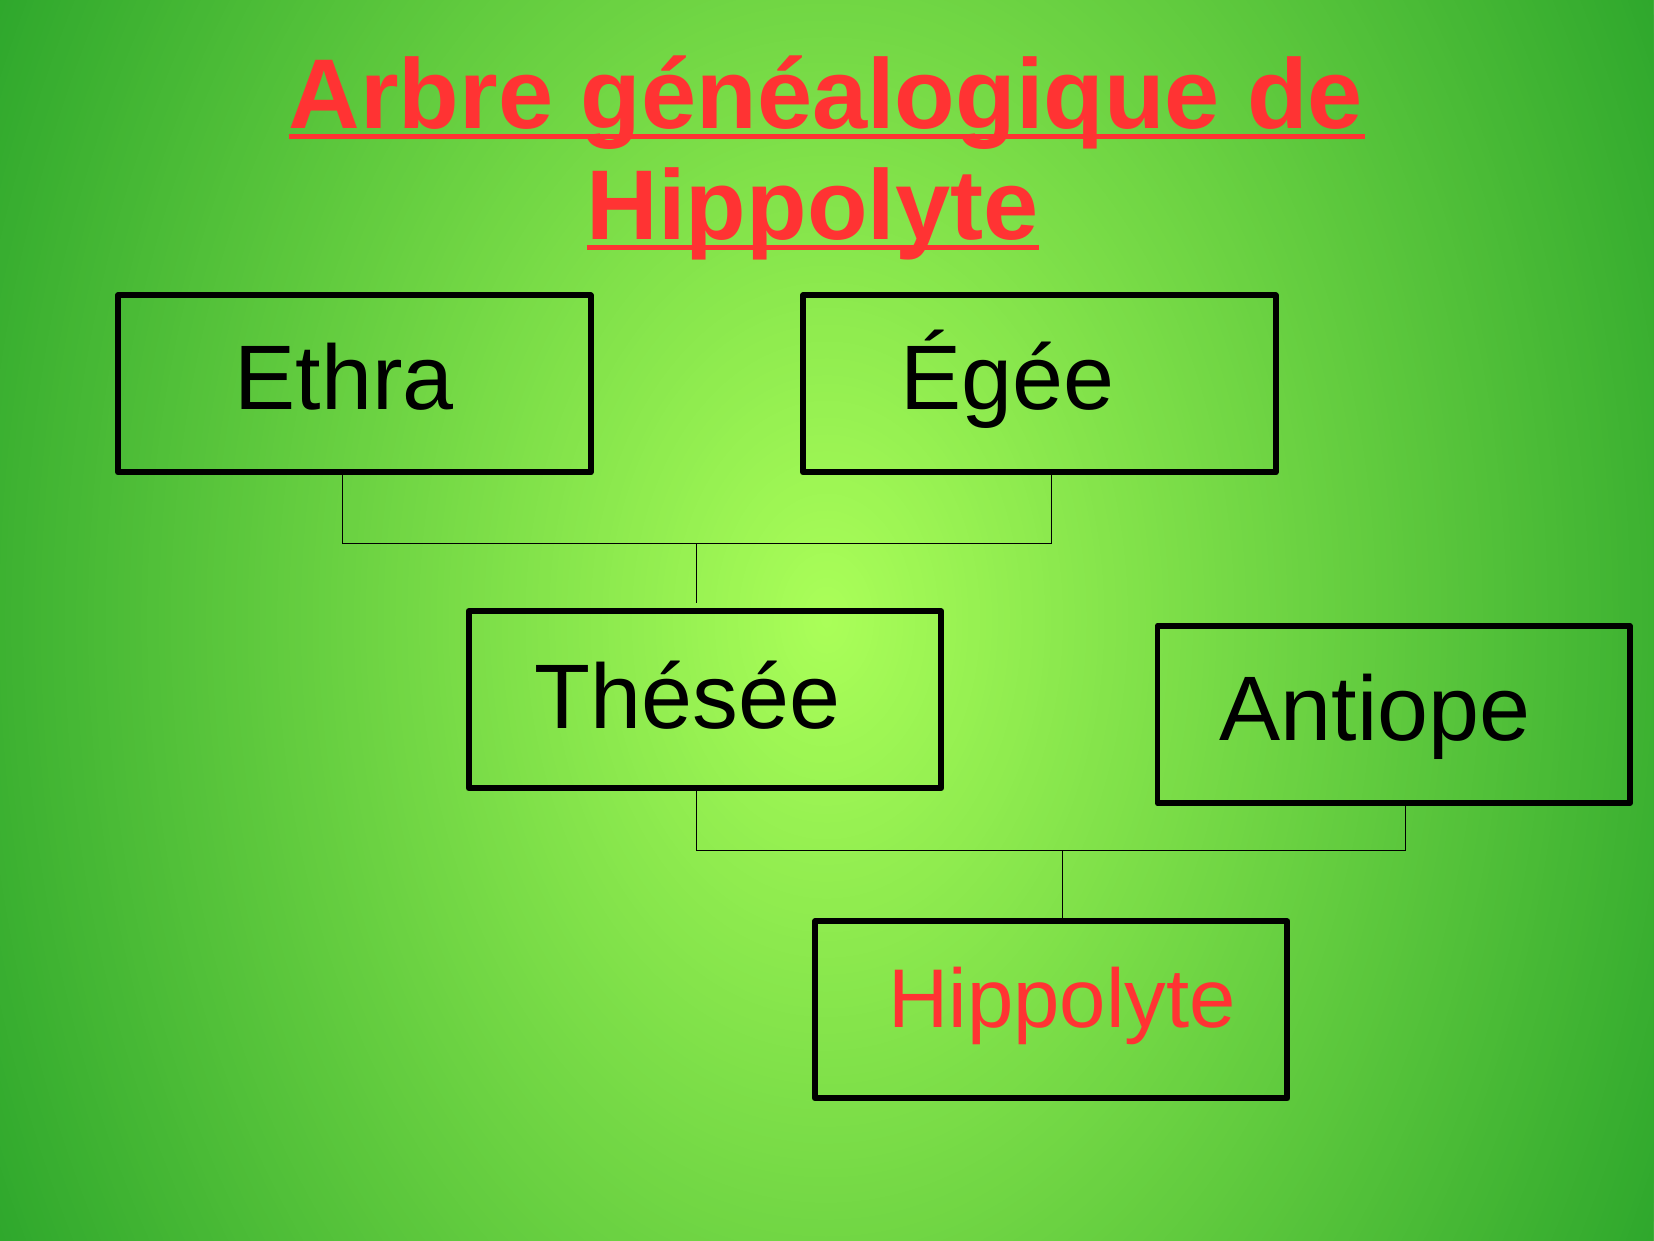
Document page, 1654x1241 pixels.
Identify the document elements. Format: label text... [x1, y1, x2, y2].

text_box Hippolyte [874, 944, 1264, 1053]
text_box Antiope [1204, 650, 1607, 768]
text_box Égée [885, 318, 1276, 437]
title Arbre généalogique de Hippolyte [82, 38, 1571, 261]
text_box Ethra [118, 318, 532, 437]
text_box Thésée [519, 638, 934, 756]
